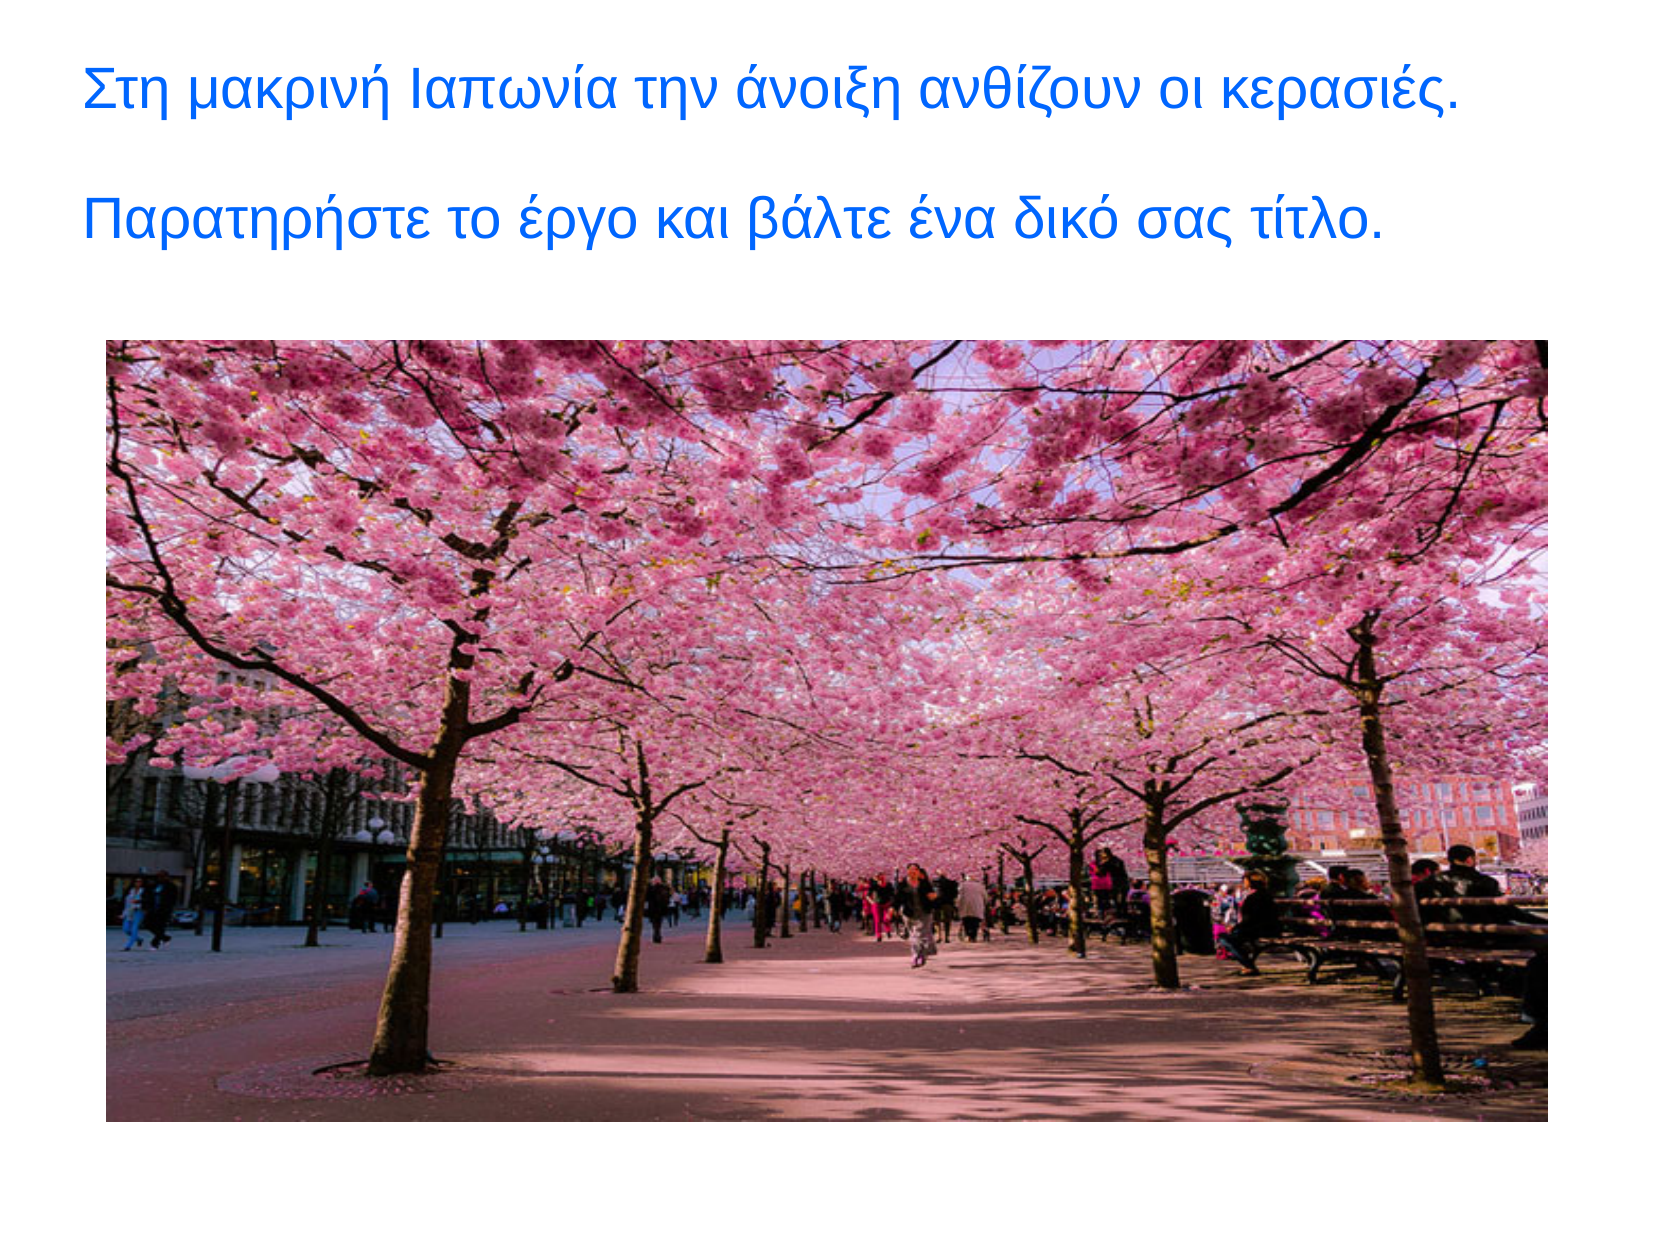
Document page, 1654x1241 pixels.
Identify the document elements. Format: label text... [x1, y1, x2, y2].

picture [106, 340, 1548, 1123]
title Στη μακρινή Ιαπωνία την άνοιξη ανθίζουν οι κερασιές. Παρατηρήστε το έργο και βάλτε ένα δικό σας τίτλο. [82, 49, 1571, 257]
